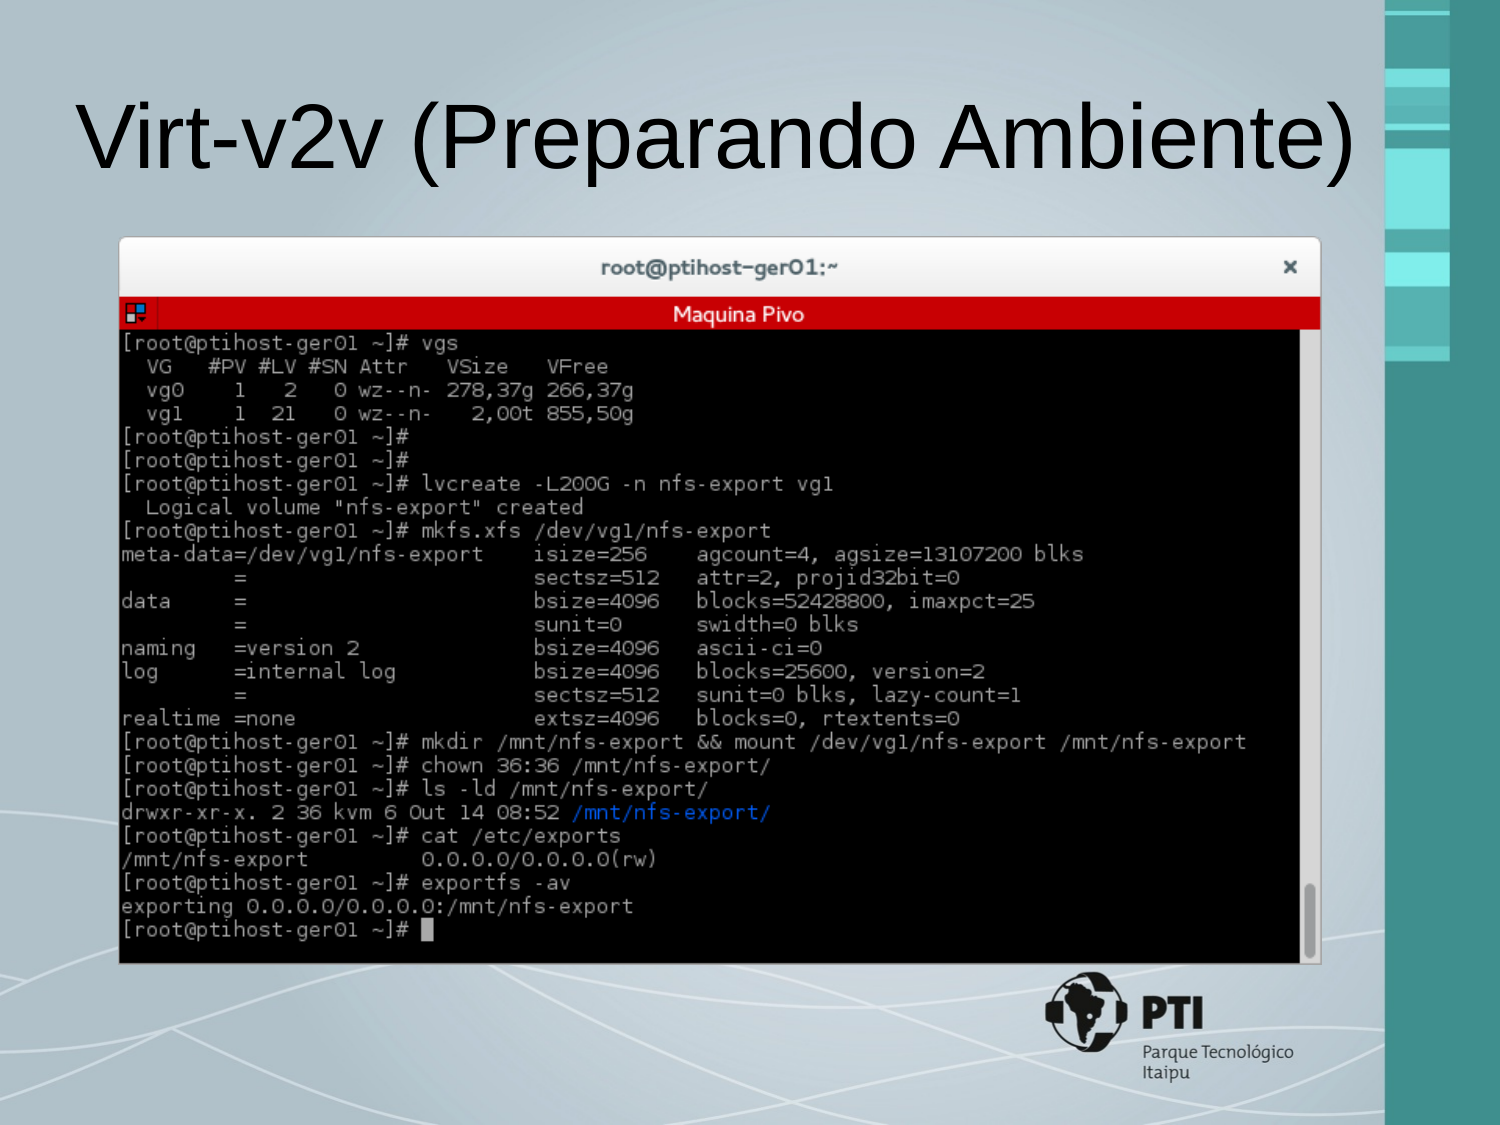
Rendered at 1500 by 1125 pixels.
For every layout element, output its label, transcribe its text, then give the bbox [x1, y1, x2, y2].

picture [0, 0, 1500, 1125]
title Virt-v2v (Preparando Ambiente) [74, 44, 1425, 232]
